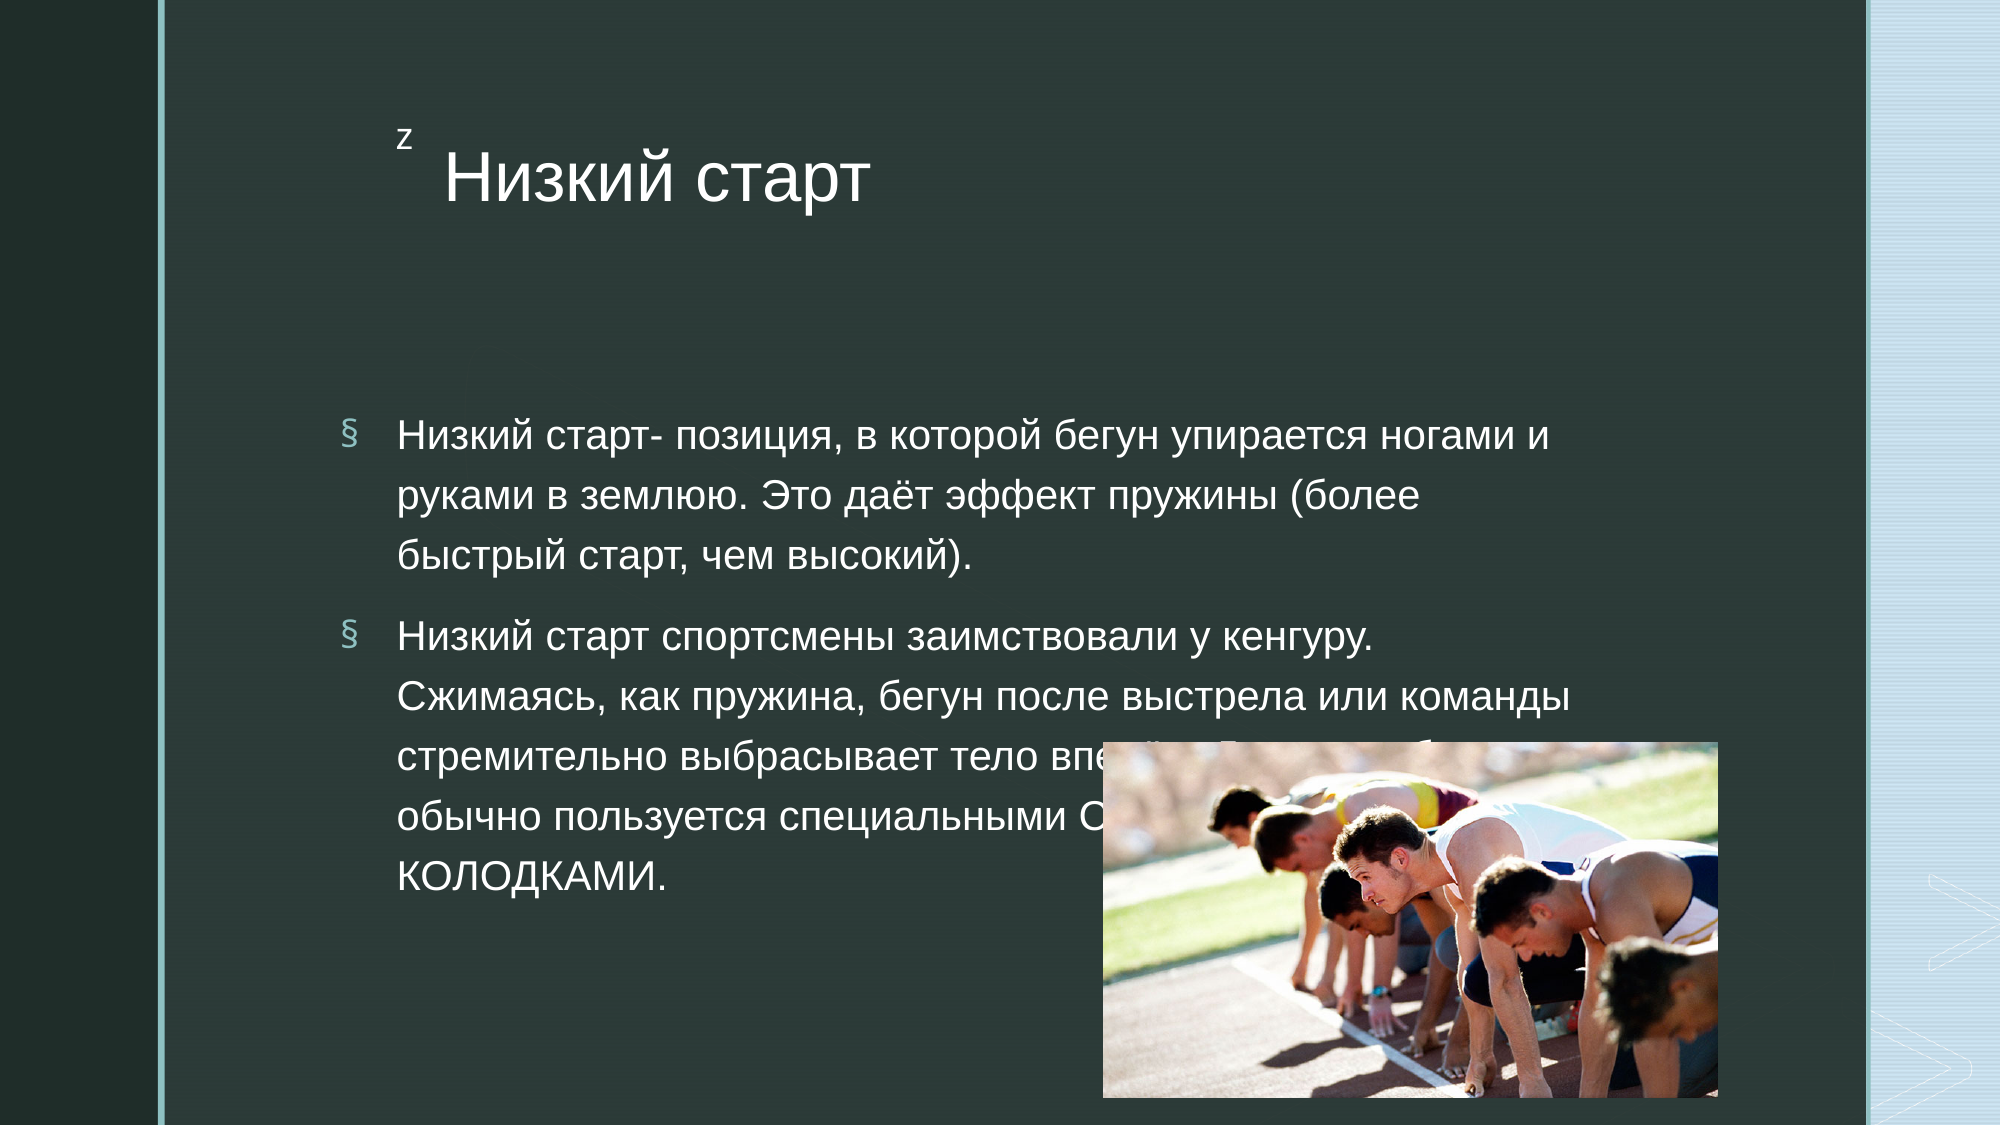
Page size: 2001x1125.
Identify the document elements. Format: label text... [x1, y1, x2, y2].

list Низкий старт- позиция, в которой бегун упирается ногами и руками в землюю. Это даёт эффект пружины (более быстрый старт, чем высокий). Низкий старт спортсмены заимствовали у кенгуру. Сжимаясь, как пружина, бегун после выстрела или команды стремительно выбрасывает тело вперёд. Для этого бегун обычно пользуется специальными СТАРТОВЫМИ КОЛОДКАМИ. [325, 390, 1605, 1047]
picture [1871, 0, 2000, 1125]
picture [1103, 742, 1718, 1099]
title Низкий старт [428, 132, 1734, 310]
